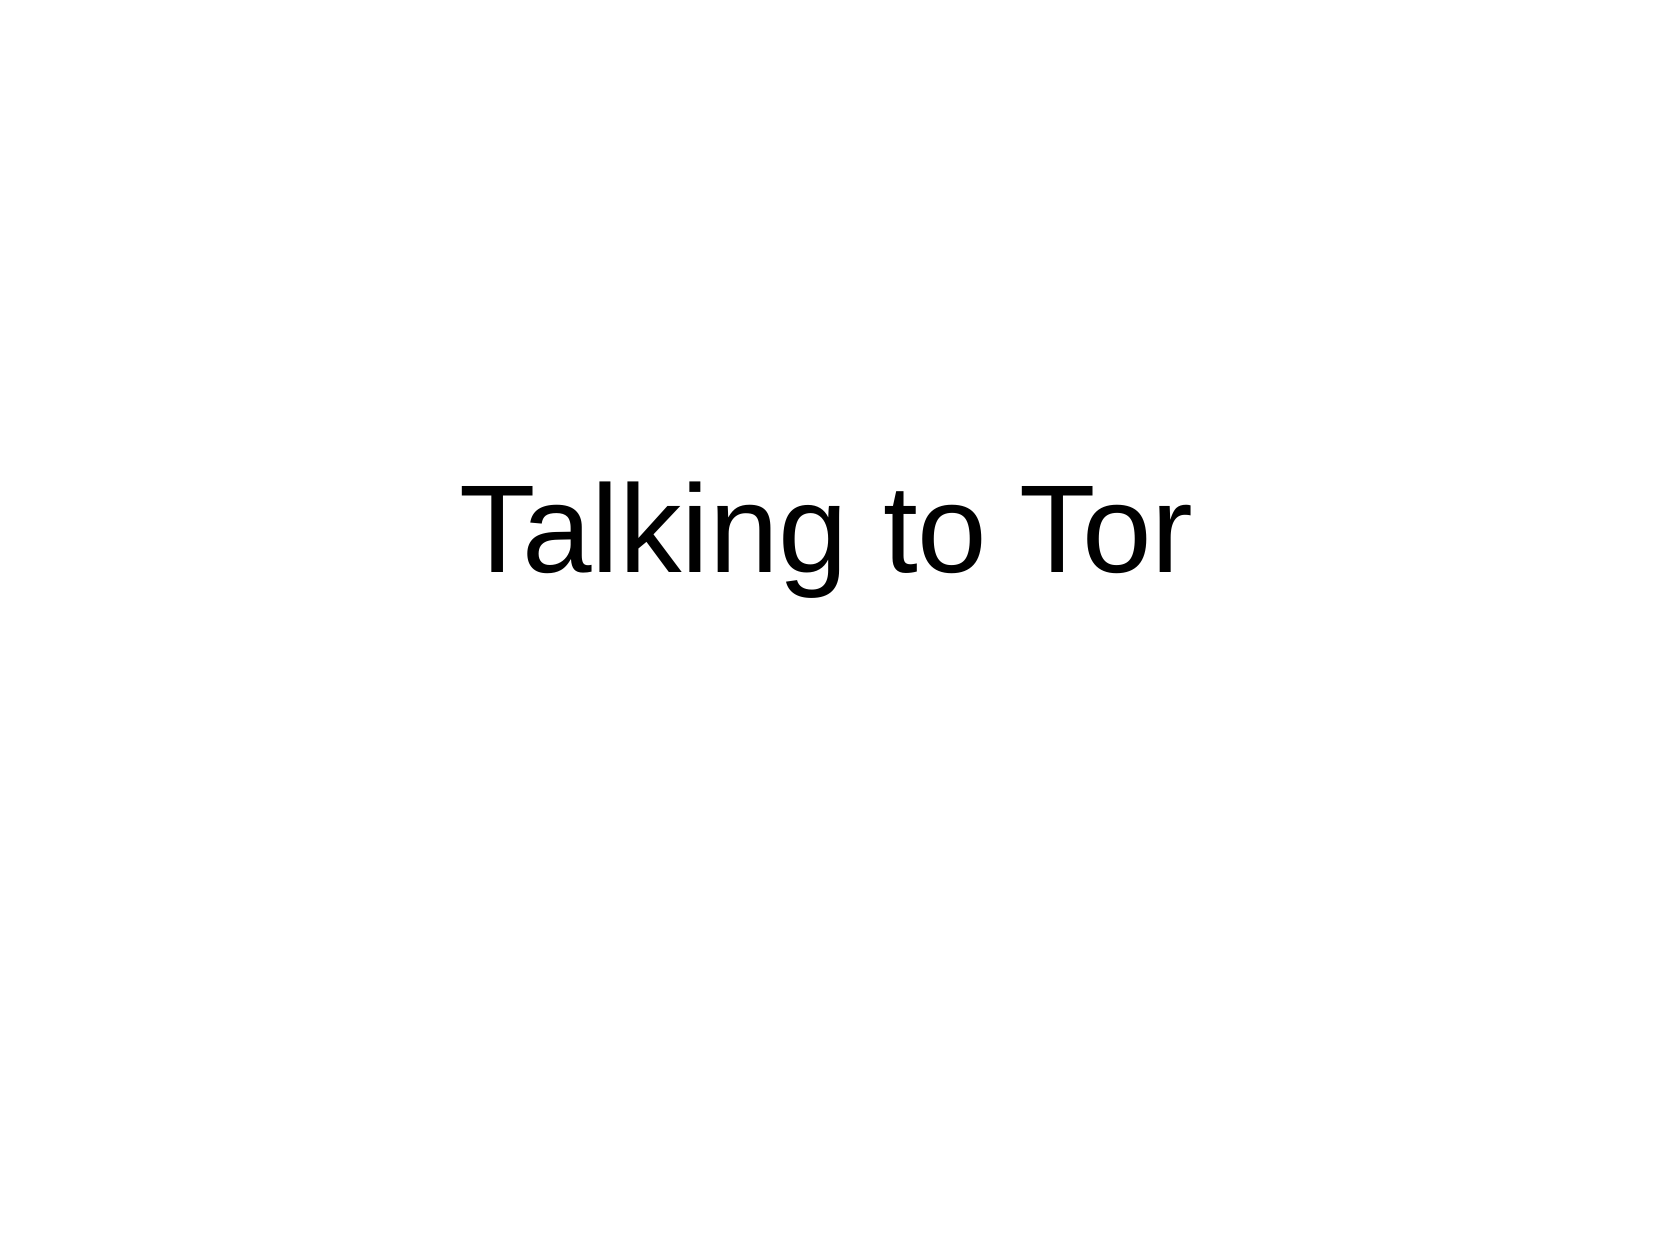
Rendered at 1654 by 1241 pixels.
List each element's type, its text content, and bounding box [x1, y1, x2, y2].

subtitle Talking to Tor [82, 49, 1571, 1010]
